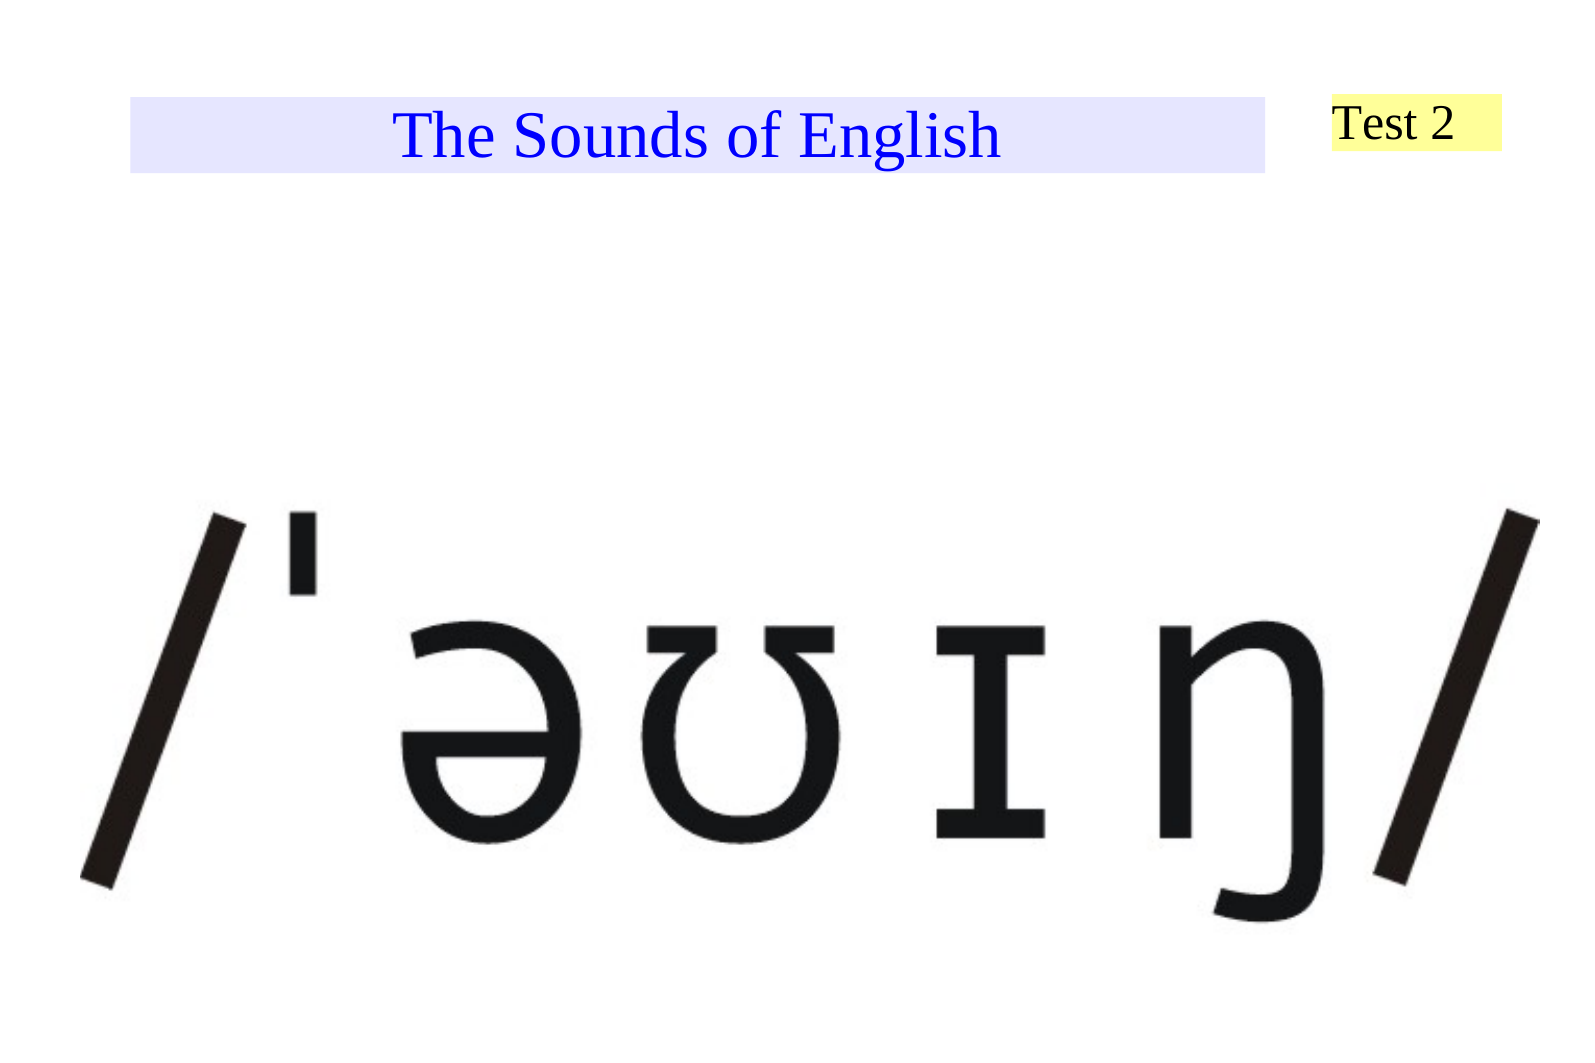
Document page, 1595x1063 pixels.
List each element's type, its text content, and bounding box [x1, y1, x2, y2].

text_box The Sounds of English [130, 97, 1266, 174]
text_box Test 2 [1331, 94, 1502, 152]
picture [80, 451, 1540, 993]
